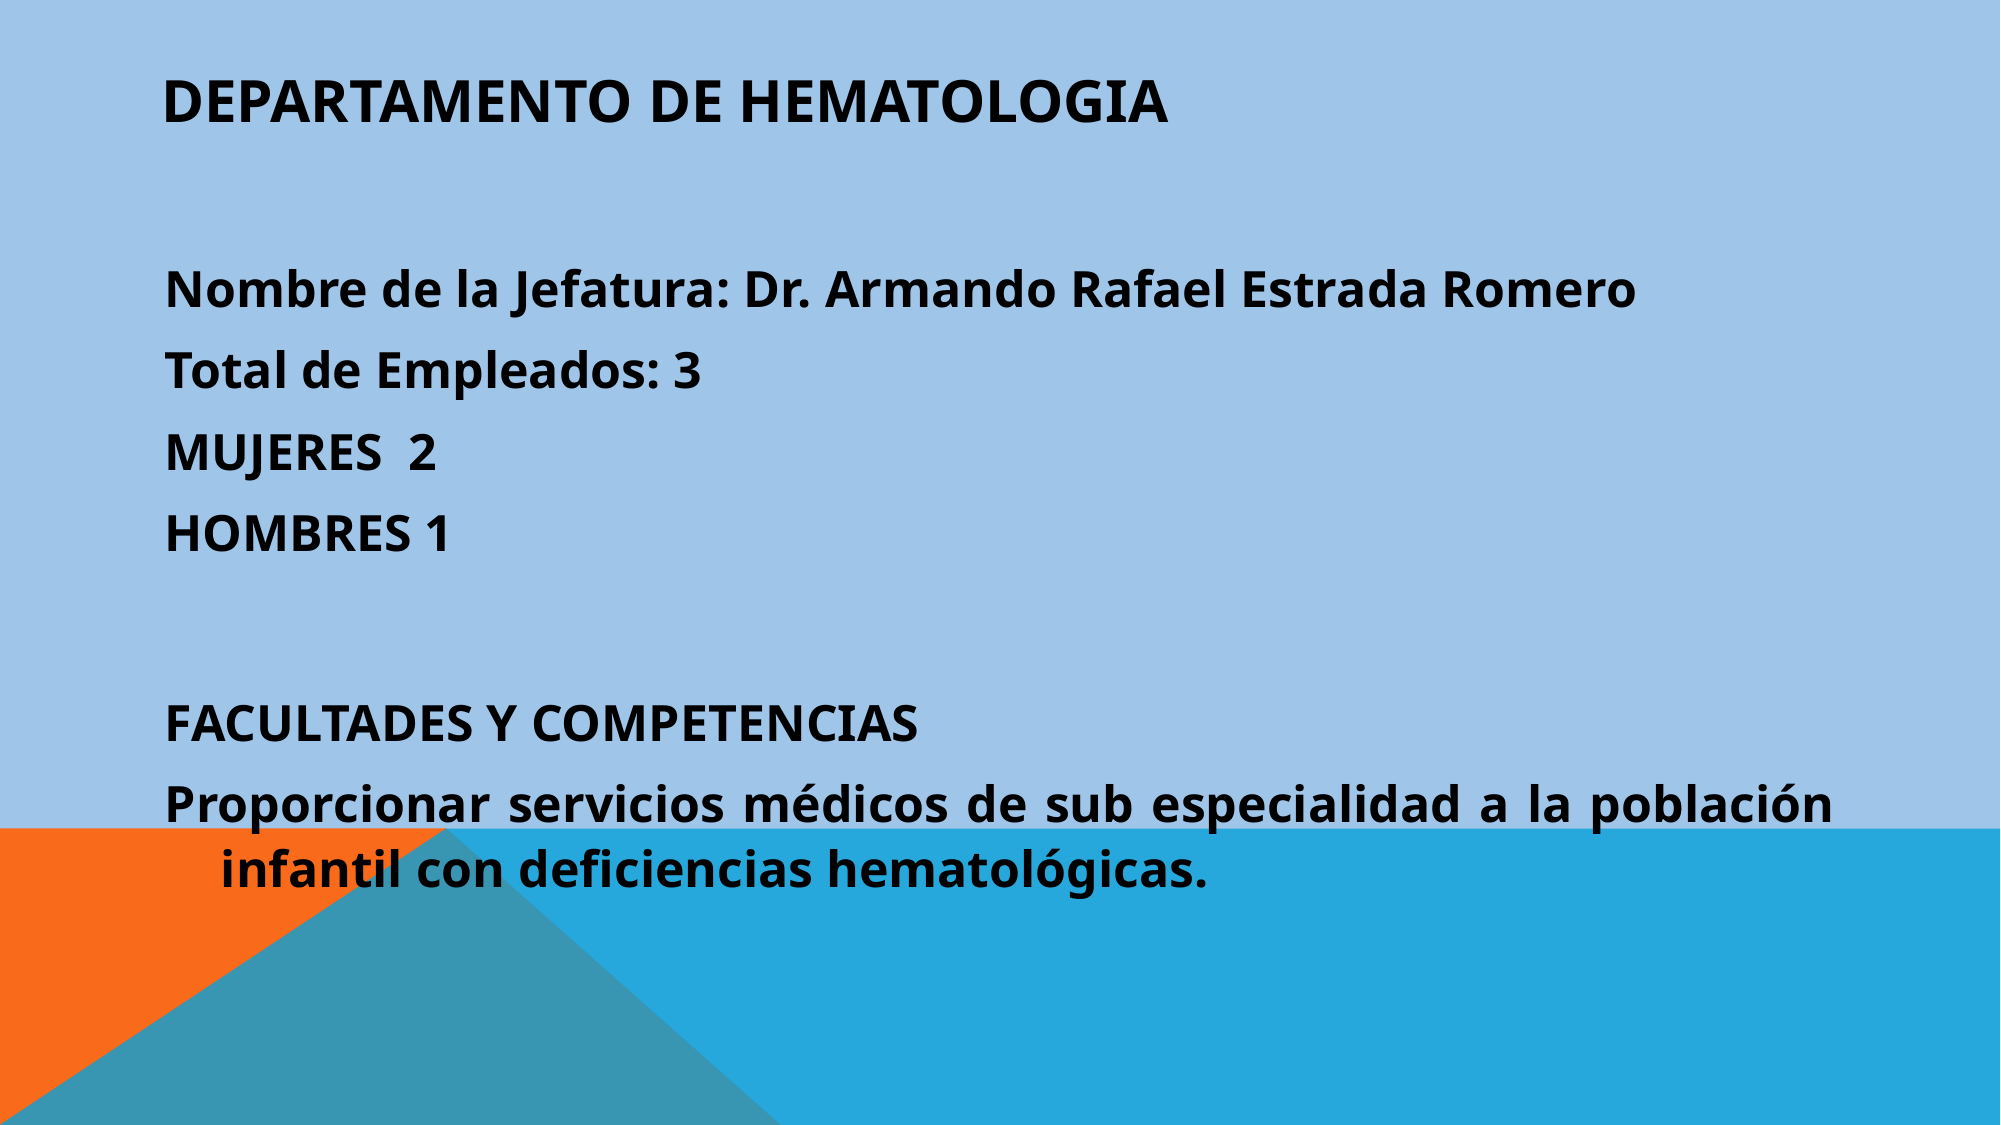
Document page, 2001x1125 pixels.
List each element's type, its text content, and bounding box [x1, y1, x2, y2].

text_box DEPARTAMENTO DE HEMATOLOGIA [146, 56, 1847, 226]
text_box Nombre de la Jefatura: Dr. Armando Rafael Estrada Romero Total de Empleados: 3 MUJERES 2 HOMBRES 1 FACULTADES Y COMPETENCIAS Proporcionar servicios médicos de sub especialidad a la población infantil con deficiencias hematológicas. [149, 244, 1850, 956]
